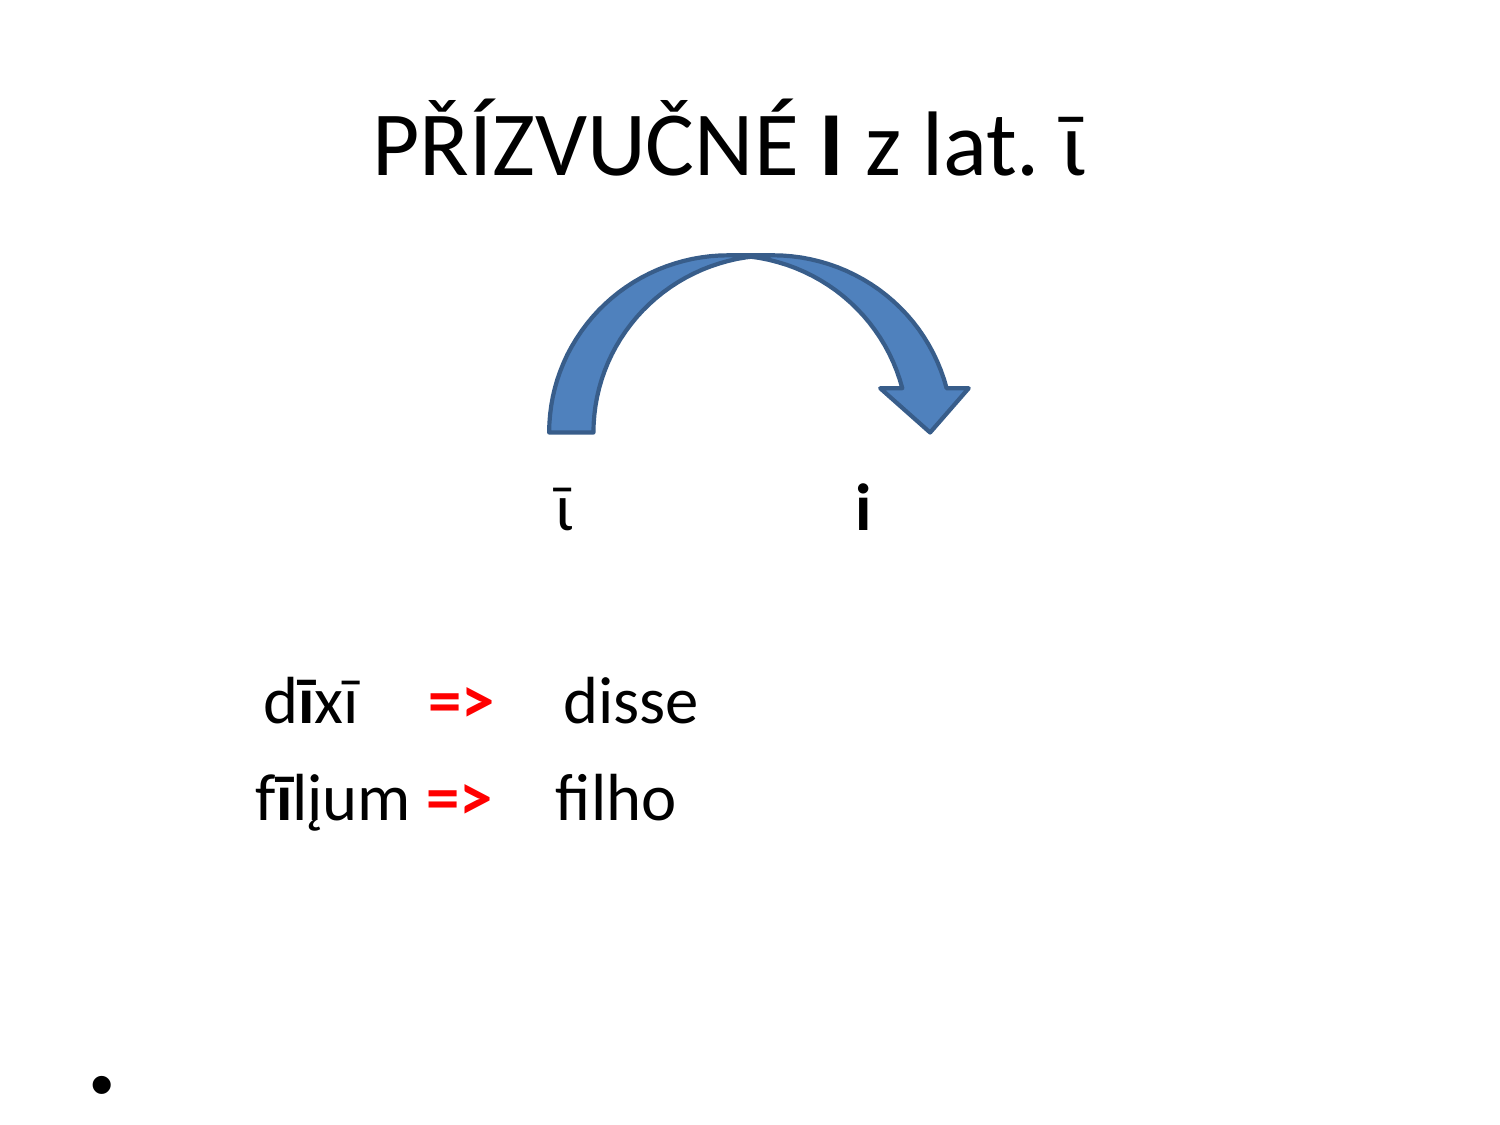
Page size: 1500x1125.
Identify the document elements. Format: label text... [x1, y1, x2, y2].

list ῑ i dīxī => disse fīlįum => filho [75, 262, 1426, 1005]
text_box [549, 255, 969, 433]
title PŘÍZVUČNÉ I z lat. ῑ [75, 45, 1426, 233]
